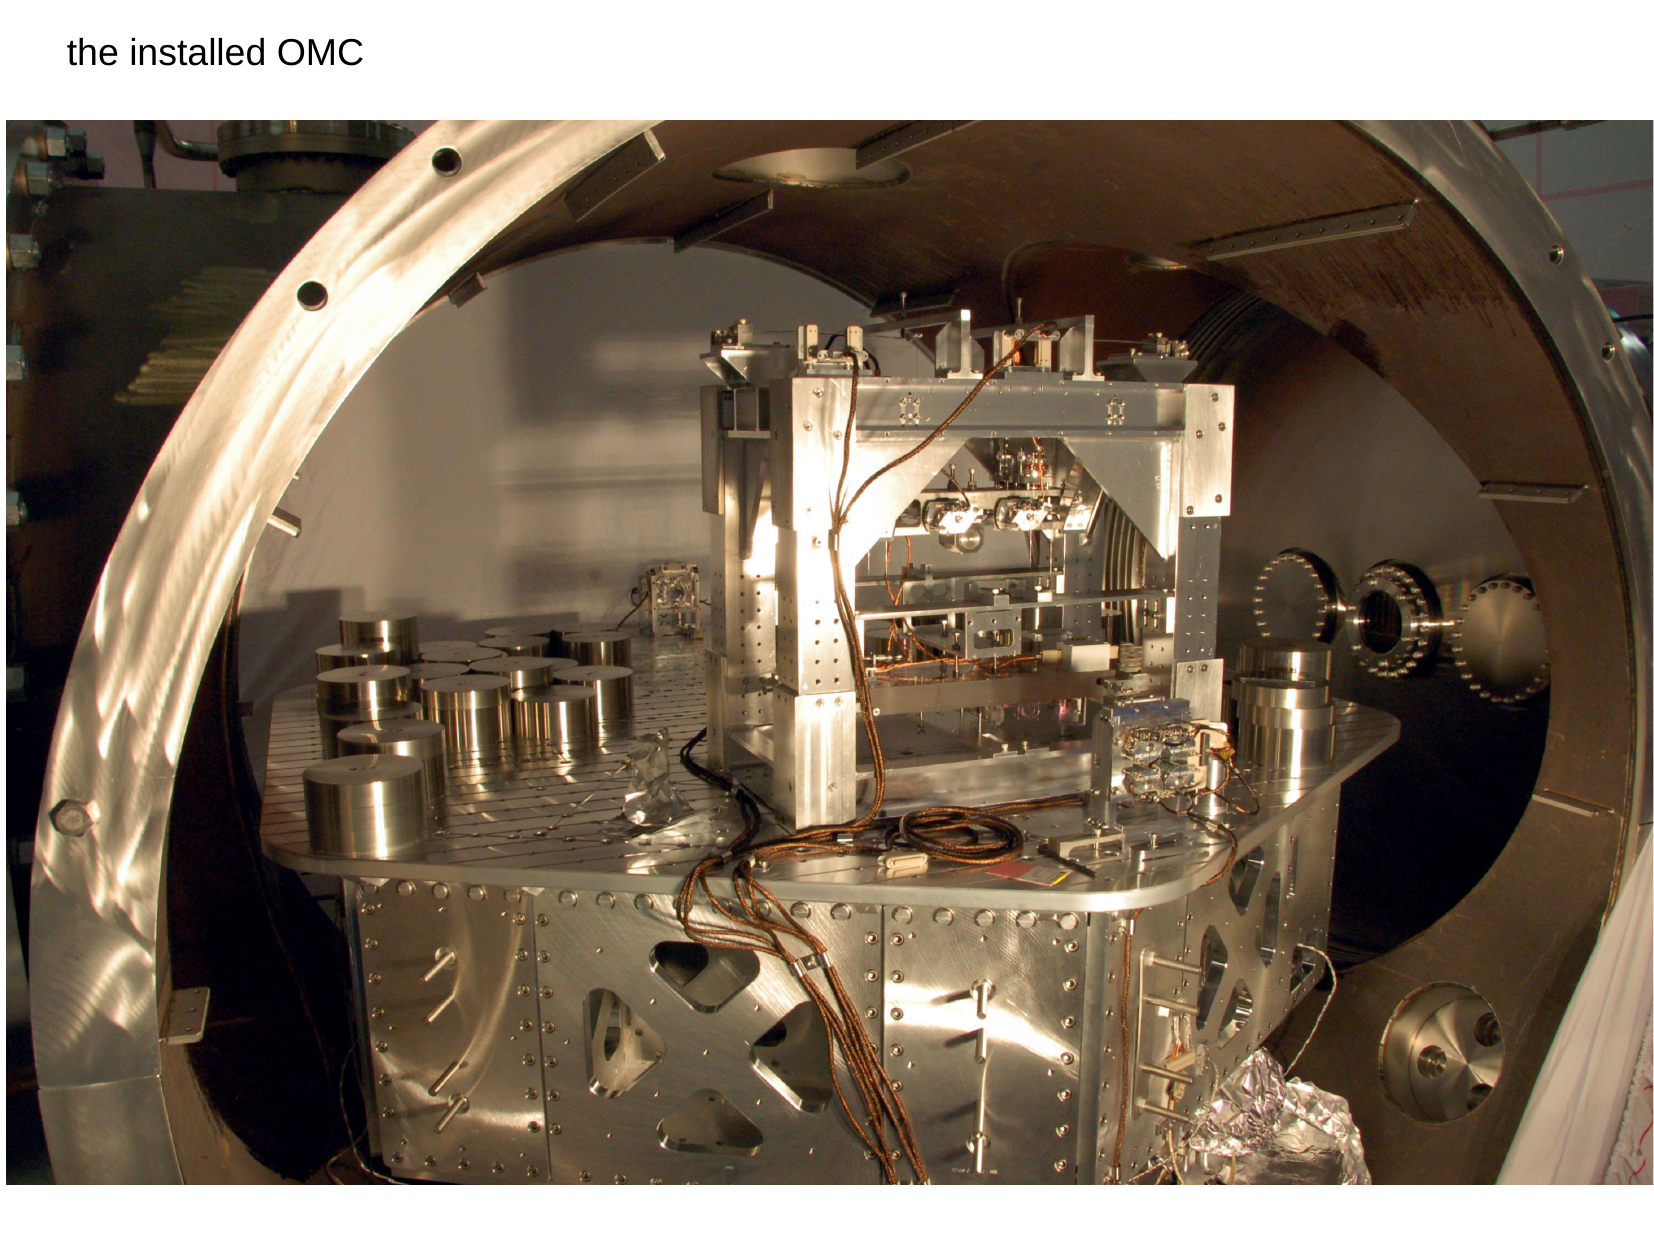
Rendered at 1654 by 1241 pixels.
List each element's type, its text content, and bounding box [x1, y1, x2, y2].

text_box the installed OMC [52, 24, 596, 82]
picture [6, 120, 1654, 1185]
